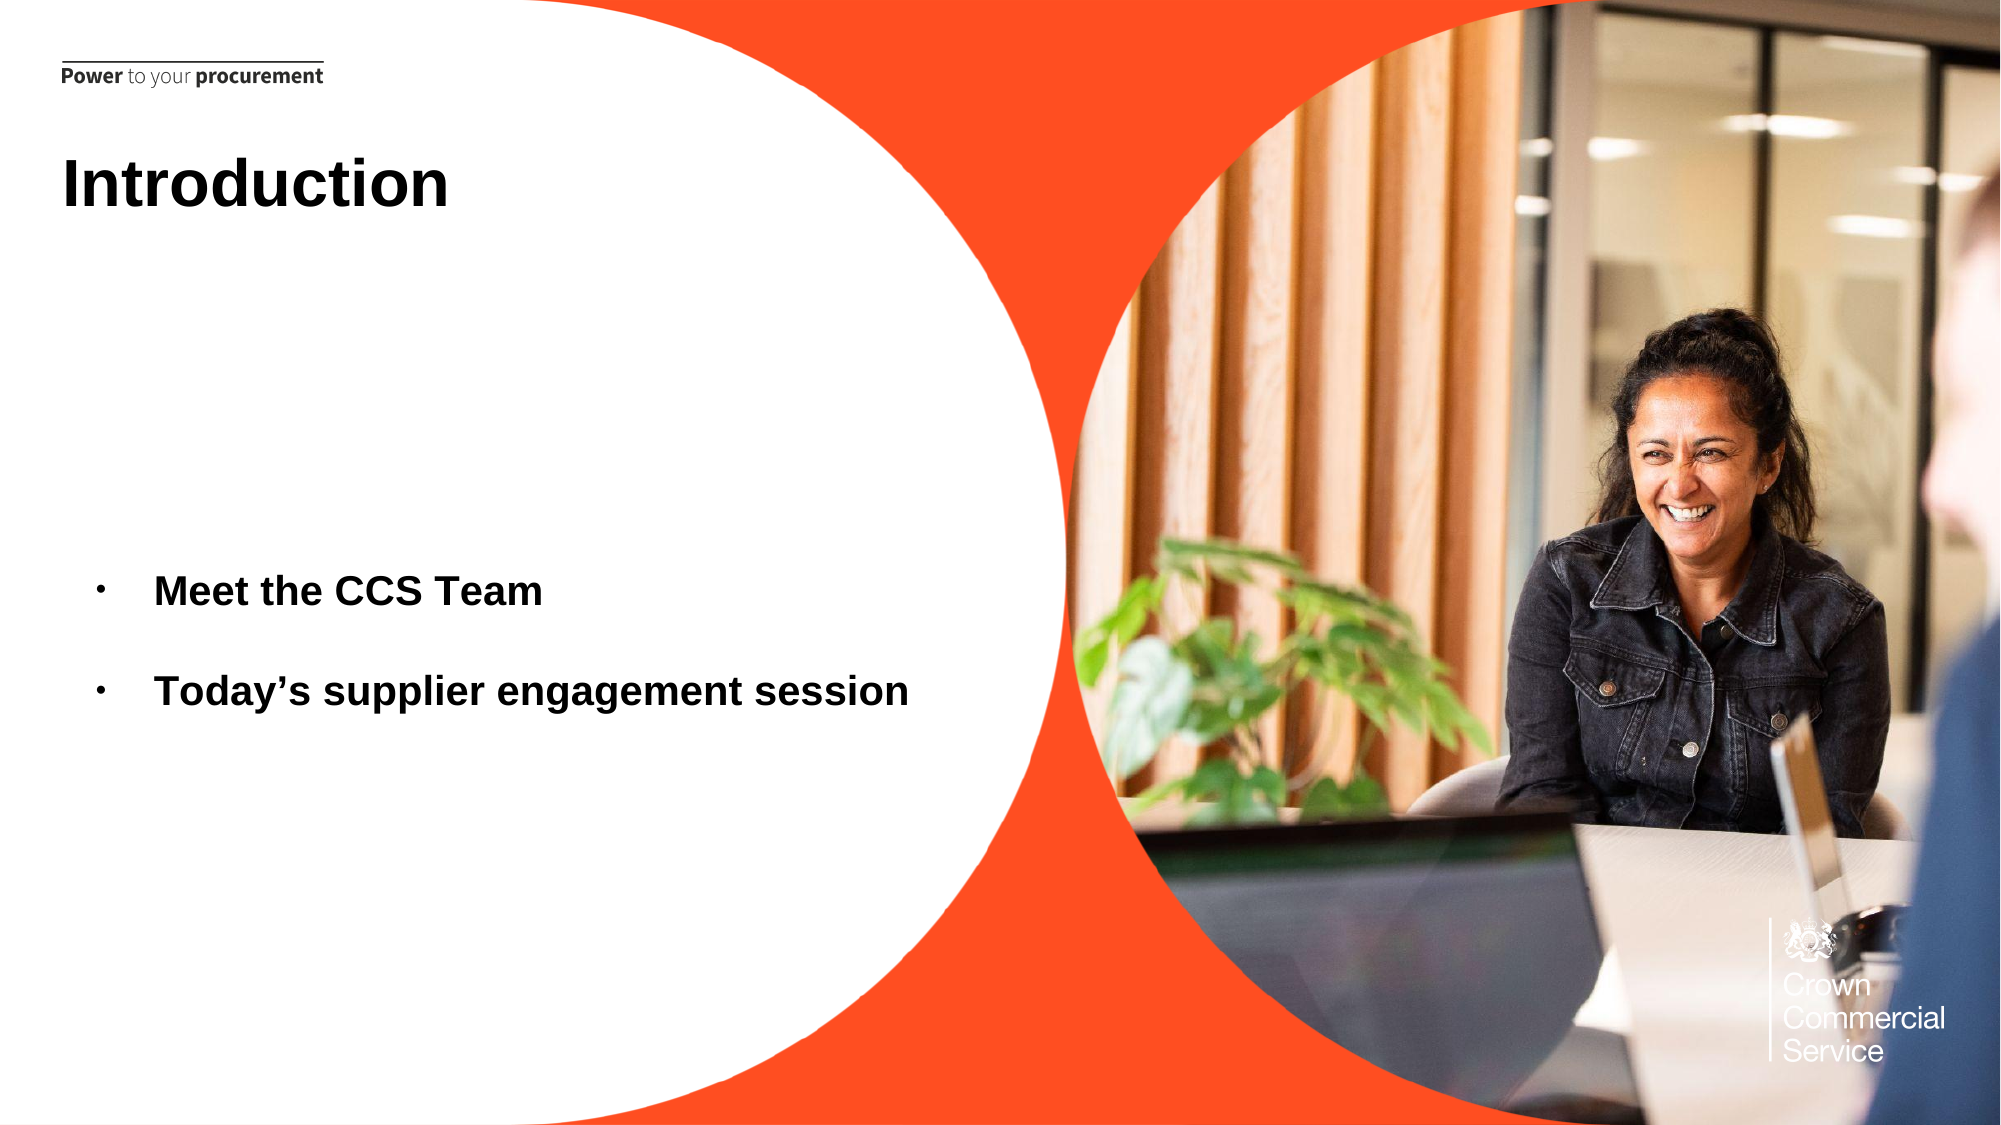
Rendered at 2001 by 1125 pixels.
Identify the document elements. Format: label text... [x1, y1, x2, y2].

picture [1769, 917, 1944, 1063]
title Meet the CCS Team Today’s supplier engagement session [62, 513, 1076, 1030]
title Introduction [62, 139, 698, 279]
